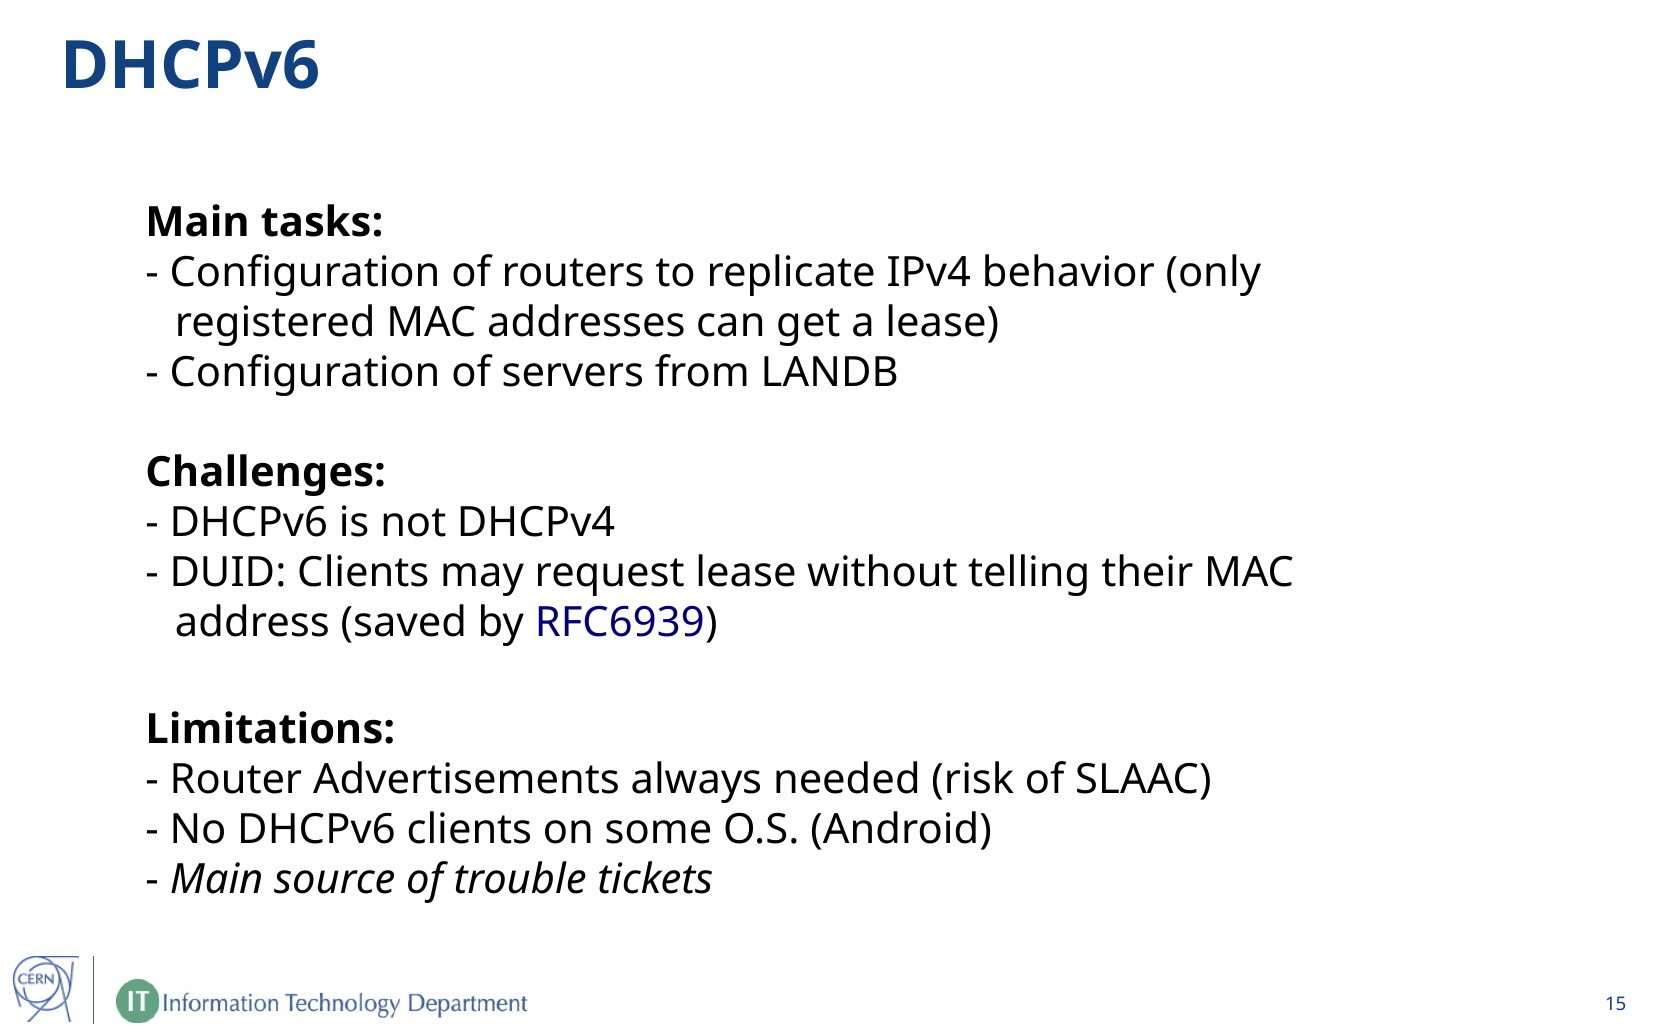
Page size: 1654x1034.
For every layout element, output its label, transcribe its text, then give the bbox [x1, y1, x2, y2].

picture [13, 956, 79, 1032]
text_box Main tasks: - Configuration of routers to replicate IPv4 behavior (only registered MAC addresses can get a lease) - Configuration of servers from LANDB Challenges: - DHCPv6 is not DHCPv4 - DUID: Clients may request lease without telling their MAC address (saved by RFC6939) Limitations: - Router Advertisements always needed (risk of SLAAC) - No DHCPv6 clients on some O.S. (Android) - Main source of trouble tickets [130, 187, 1450, 633]
picture [116, 979, 788, 1023]
title DHCPv6 [60, 0, 1528, 138]
